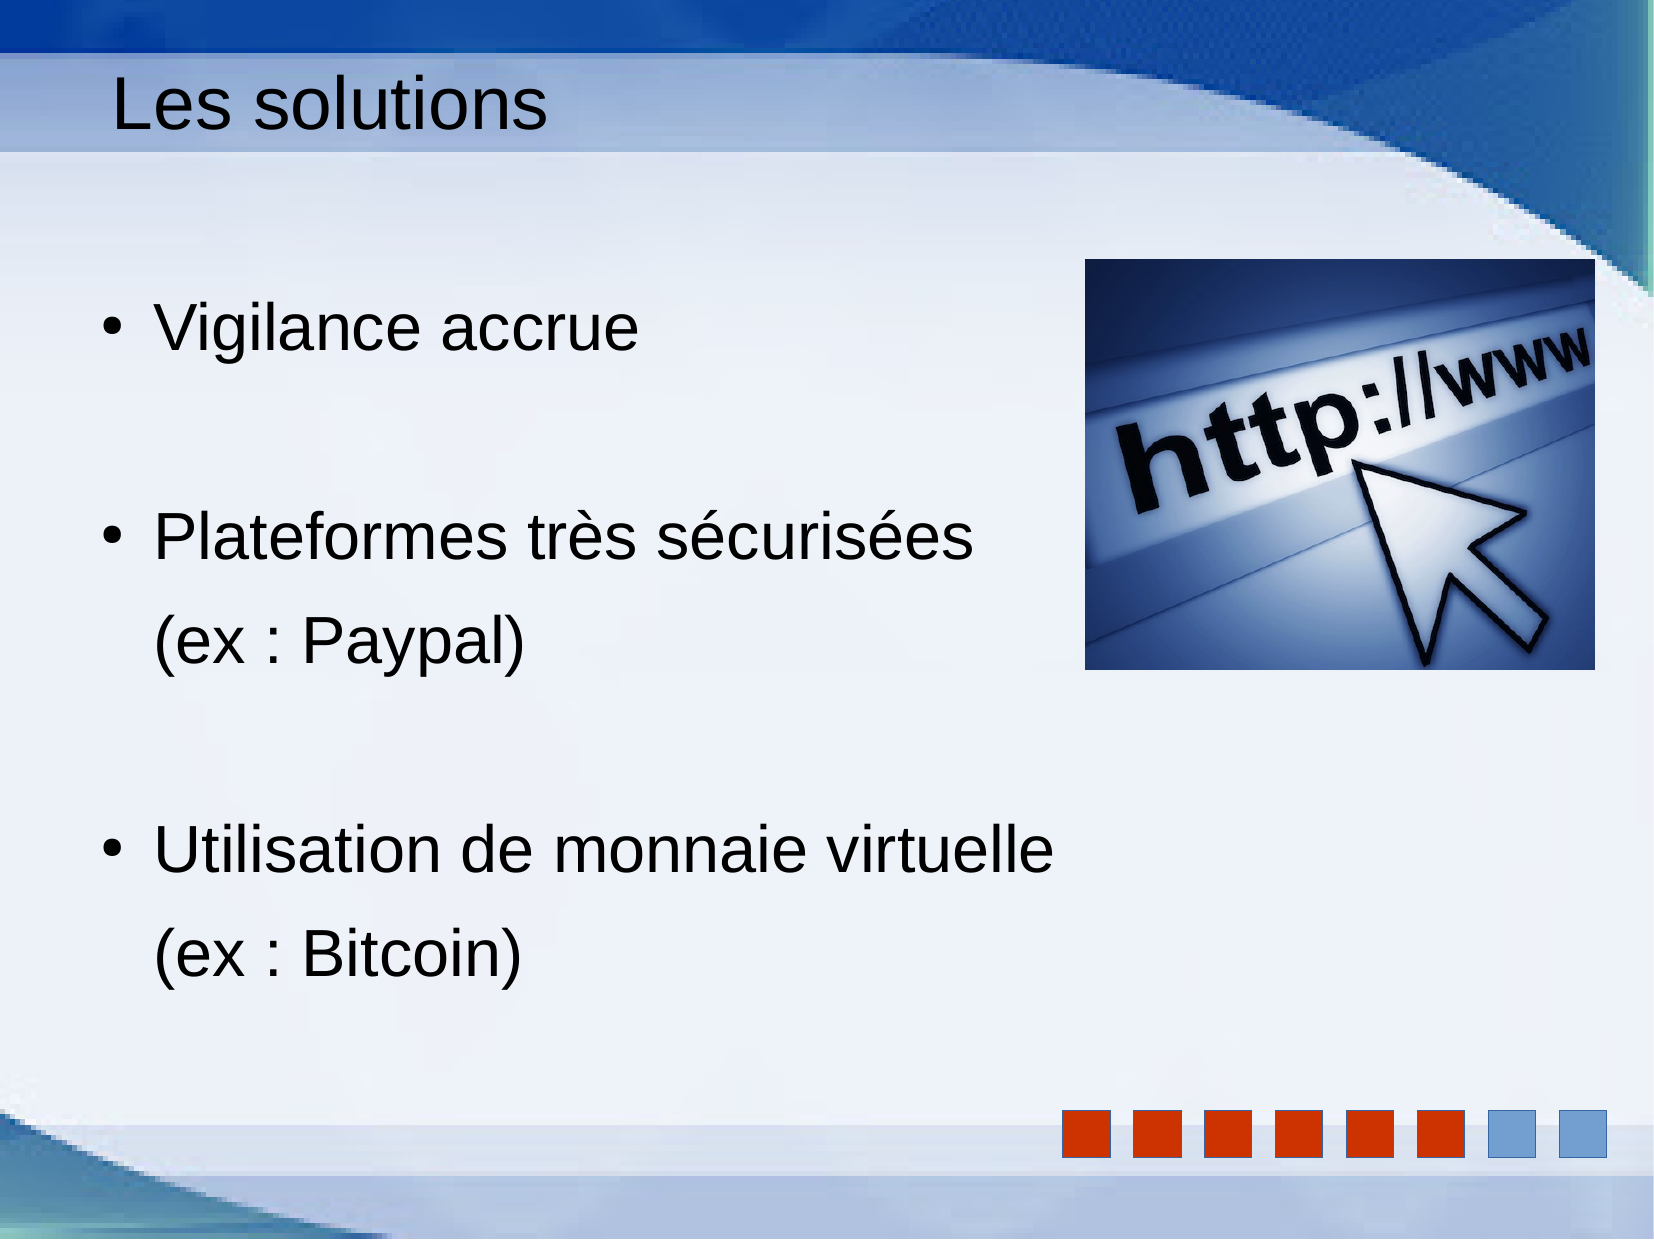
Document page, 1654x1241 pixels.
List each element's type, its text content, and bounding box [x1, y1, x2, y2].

text_box [1417, 1110, 1465, 1158]
text_box [1133, 1110, 1182, 1158]
picture [0, 0, 1654, 1239]
text_box [1346, 1110, 1394, 1158]
text_box [1559, 1110, 1607, 1158]
text_box [1488, 1110, 1536, 1158]
title Les solutions [0, 0, 1075, 208]
list Vigilance accrue Plateformes très sécurisées (ex : Paypal) Utilisation de monnaie virtuelle (ex : Bitcoin) [82, 290, 1571, 1010]
text_box [1275, 1110, 1323, 1158]
text_box [1062, 1110, 1111, 1158]
text_box [1204, 1110, 1252, 1158]
